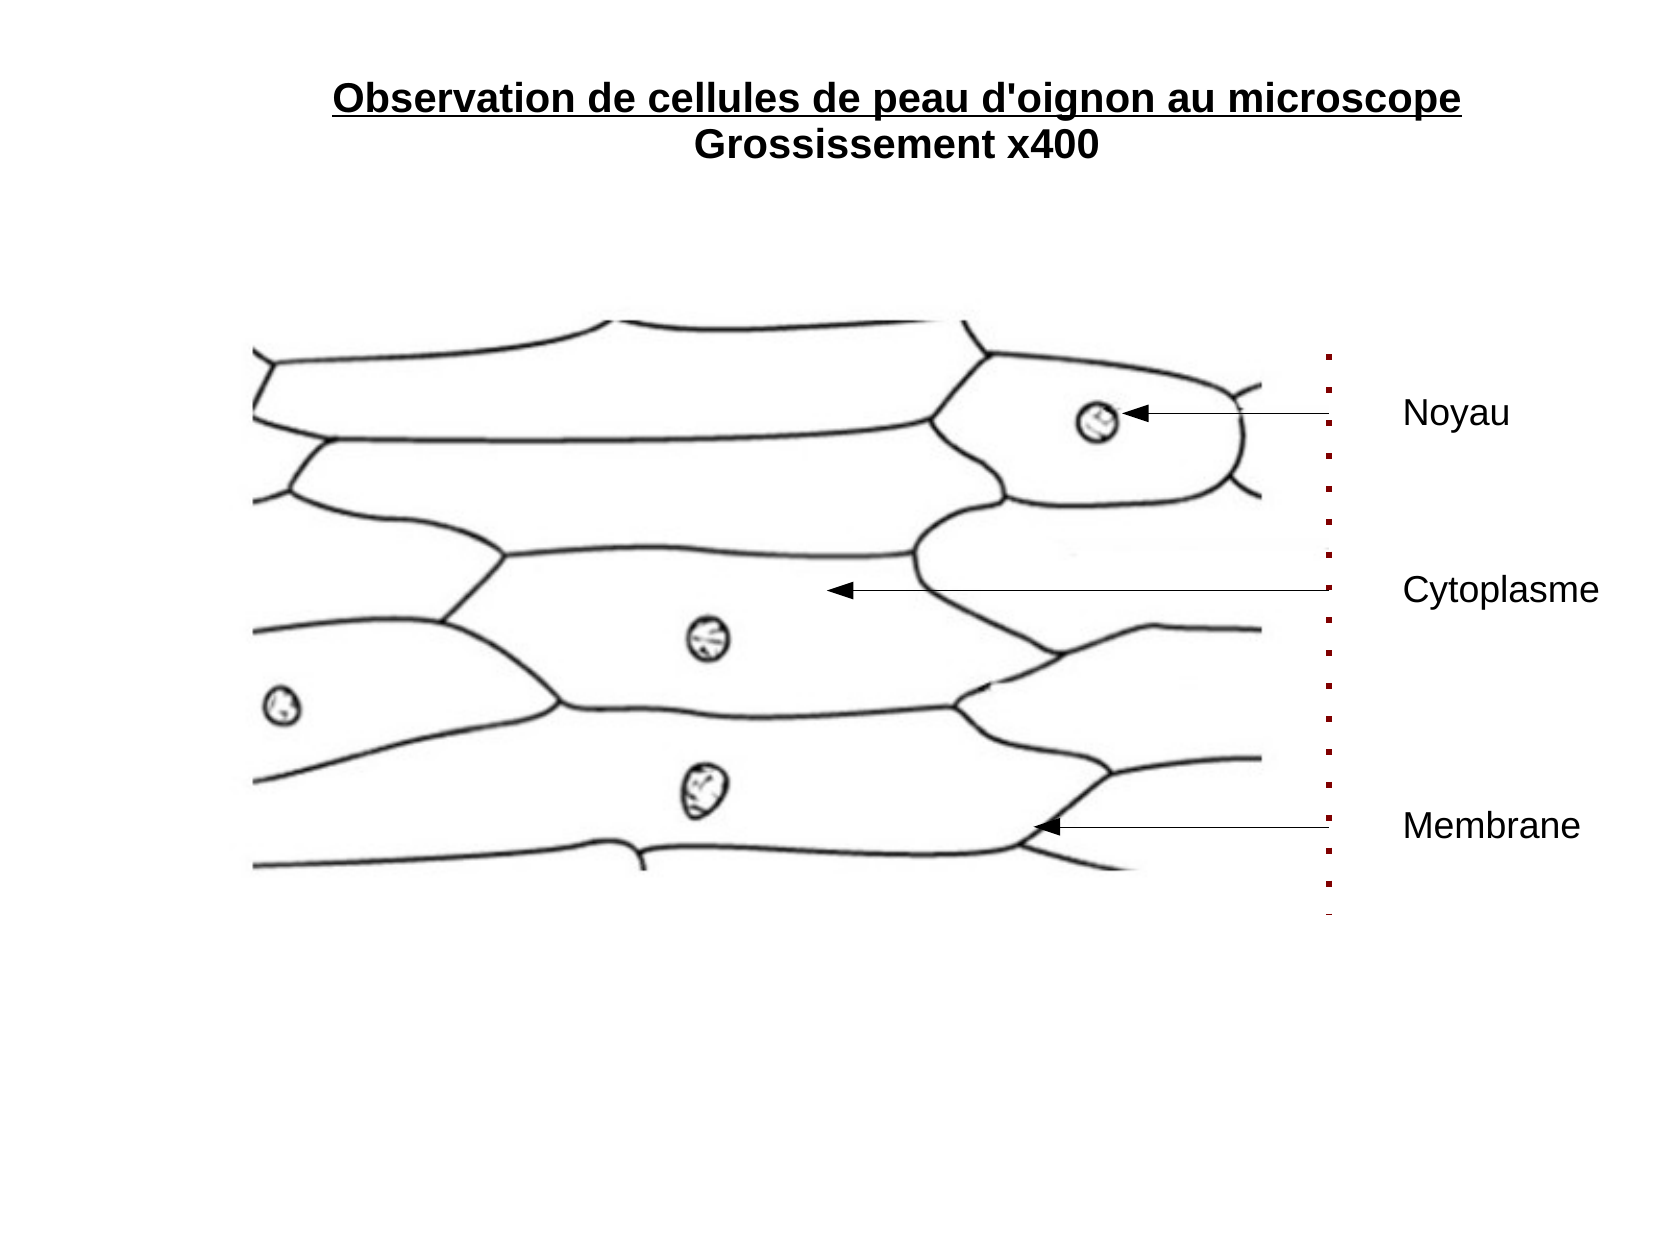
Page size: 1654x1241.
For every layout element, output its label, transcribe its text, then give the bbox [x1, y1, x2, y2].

text_box Noyau [1387, 383, 1654, 441]
picture [197, 177, 1329, 940]
text_box Membrane [1387, 797, 1597, 855]
text_box Cytoplasme [1387, 561, 1615, 618]
text_box Observation de cellules de peau d'oignon au microscope Grossissement x400 [317, 67, 1477, 178]
